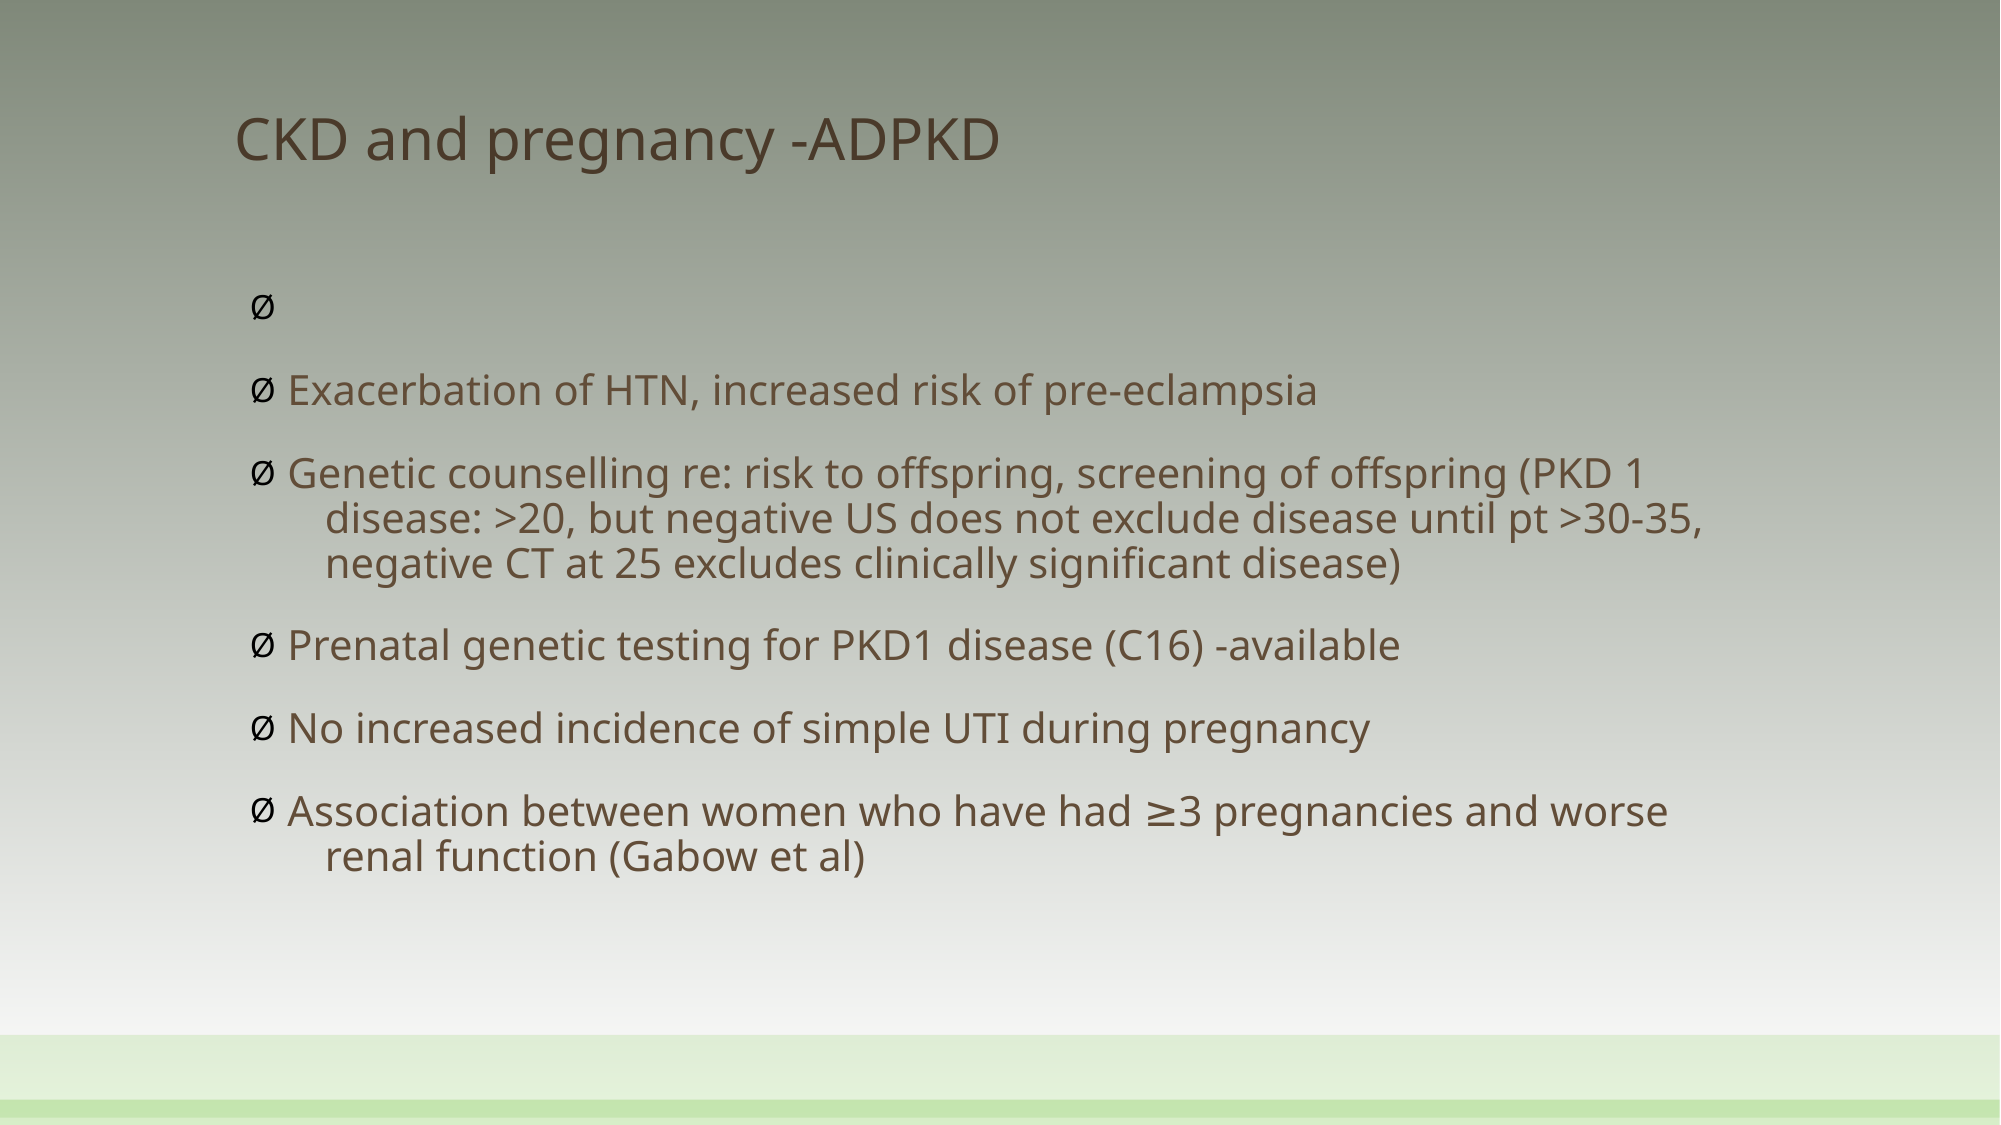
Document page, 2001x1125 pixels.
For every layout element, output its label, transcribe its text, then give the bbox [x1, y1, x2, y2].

list Exacerbation of HTN, increased risk of pre-eclampsia Genetic counselling re: risk to offspring, screening of offspring (PKD 1 disease: >20, but negative US does not exclude disease until pt >30-35, negative CT at 25 excludes clinically significant disease) Prenatal genetic testing for PKD1 disease (C16) -available No increased incidence of simple UTI during pregnancy Association between women who have had ≥3 pregnancies and worse renal function (Gabow et al) [219, 274, 1780, 987]
title CKD and pregnancy -ADPKD [219, 71, 1780, 251]
